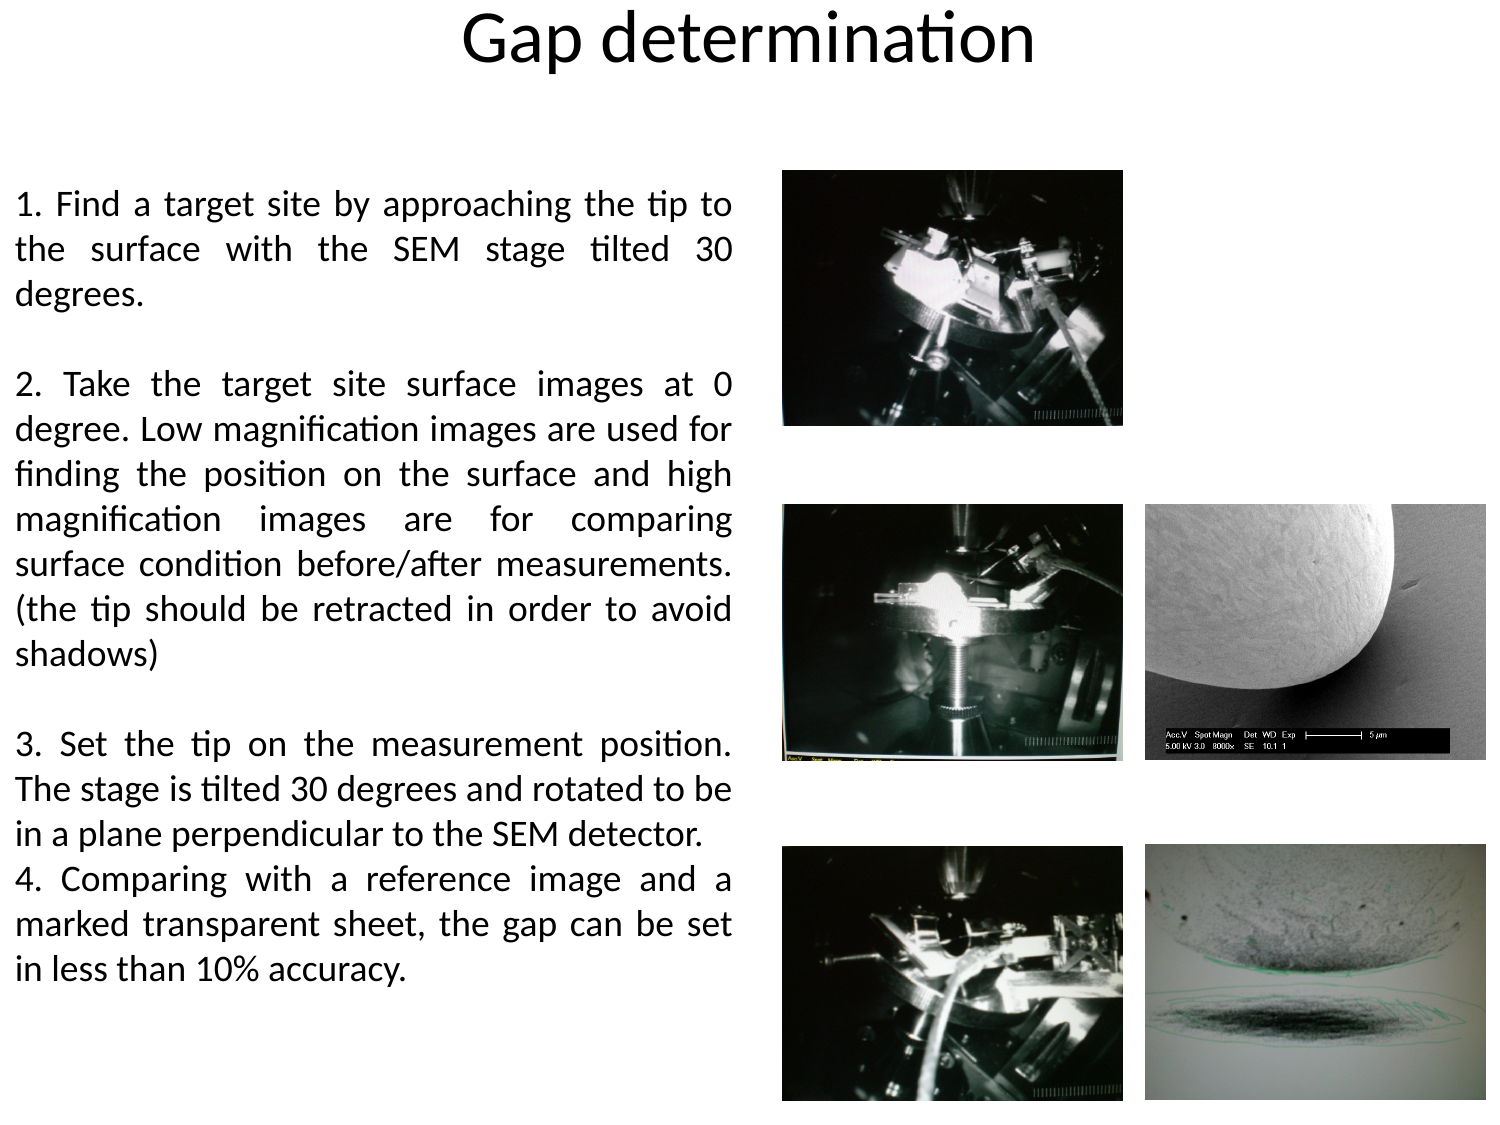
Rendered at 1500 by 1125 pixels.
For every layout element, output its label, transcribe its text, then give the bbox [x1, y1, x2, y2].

text_box 1. Find a target site by approaching the tip to the surface with the SEM stage tilted 30 degrees. 2. Take the target site surface images at 0 degree. Low magnification images are used for finding the position on the surface and high magnification images are for comparing surface condition before/after measurements. (the tip should be retracted in order to avoid shadows) 3. Set the tip on the measurement position. The stage is tilted 30 degrees and rotated to be in a plane perpendicular to the SEM detector. 4. Comparing with a reference image and a marked transparent sheet, the gap can be set in less than 10% accuracy. [0, 85, 749, 1088]
text_box Gap determination [74, 0, 1425, 157]
picture [782, 170, 1123, 426]
picture [1145, 844, 1486, 1100]
picture [782, 504, 1123, 761]
picture [1145, 504, 1486, 760]
picture [782, 846, 1123, 1101]
